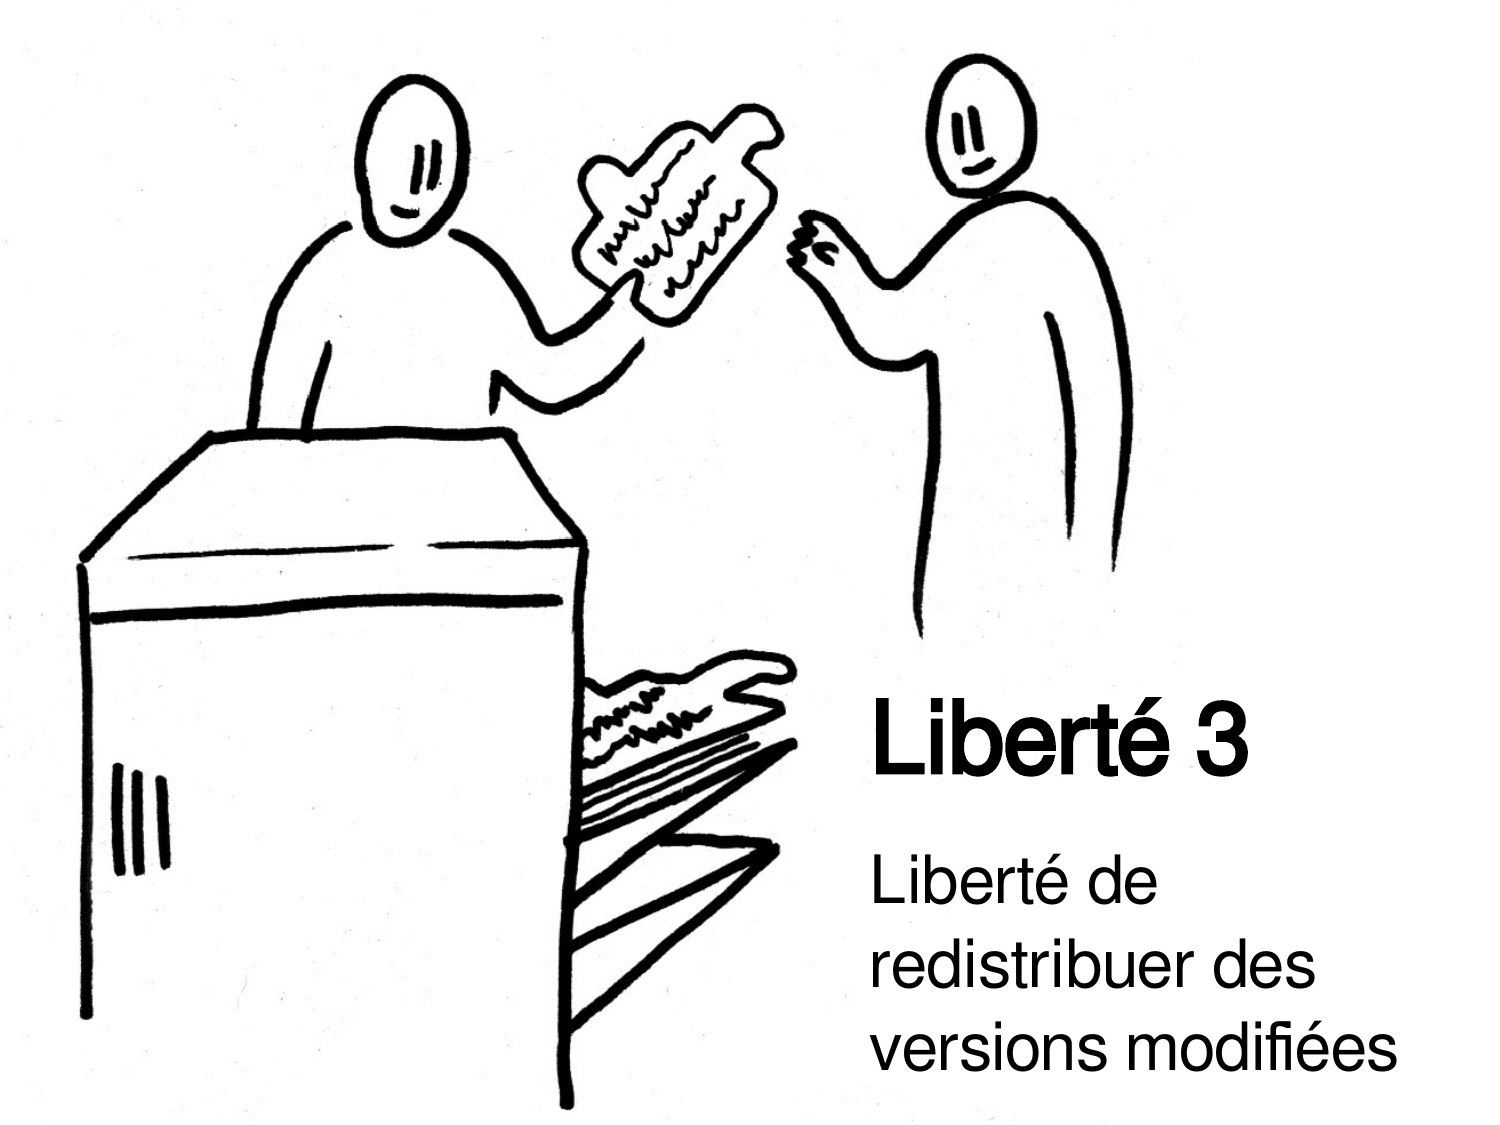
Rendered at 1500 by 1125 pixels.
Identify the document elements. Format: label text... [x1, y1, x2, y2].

picture [0, 0, 1195, 1125]
text_box Liberté 3 Liberté de redistribuer des versions modifiées [855, 673, 1500, 1125]
